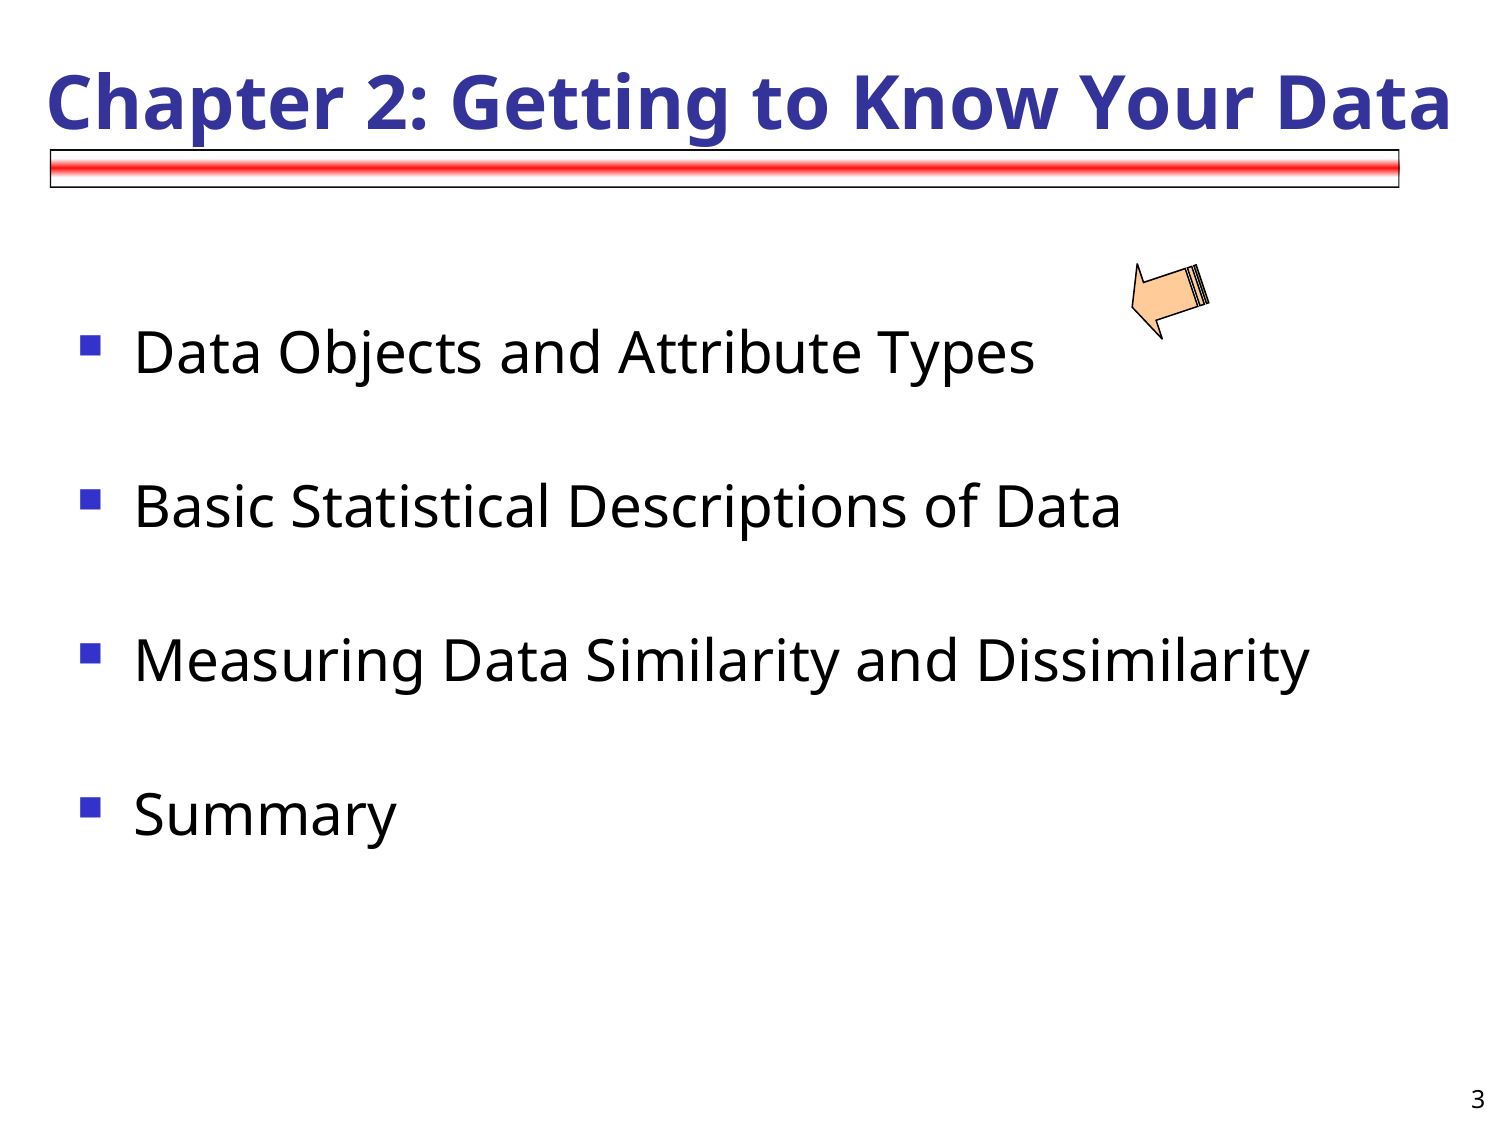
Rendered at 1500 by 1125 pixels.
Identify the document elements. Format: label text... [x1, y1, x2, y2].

text_box [1193, 264, 1209, 304]
title Chapter 2: Getting to Know Your Data [24, 2, 1476, 198]
text_box [1132, 263, 1205, 340]
text_box <number> [1187, 1062, 1500, 1125]
list Data Objects and Attribute Types Basic Statistical Descriptions of Data Measuring Data Similarity and Dissimilarity Summary [62, 237, 1438, 1026]
